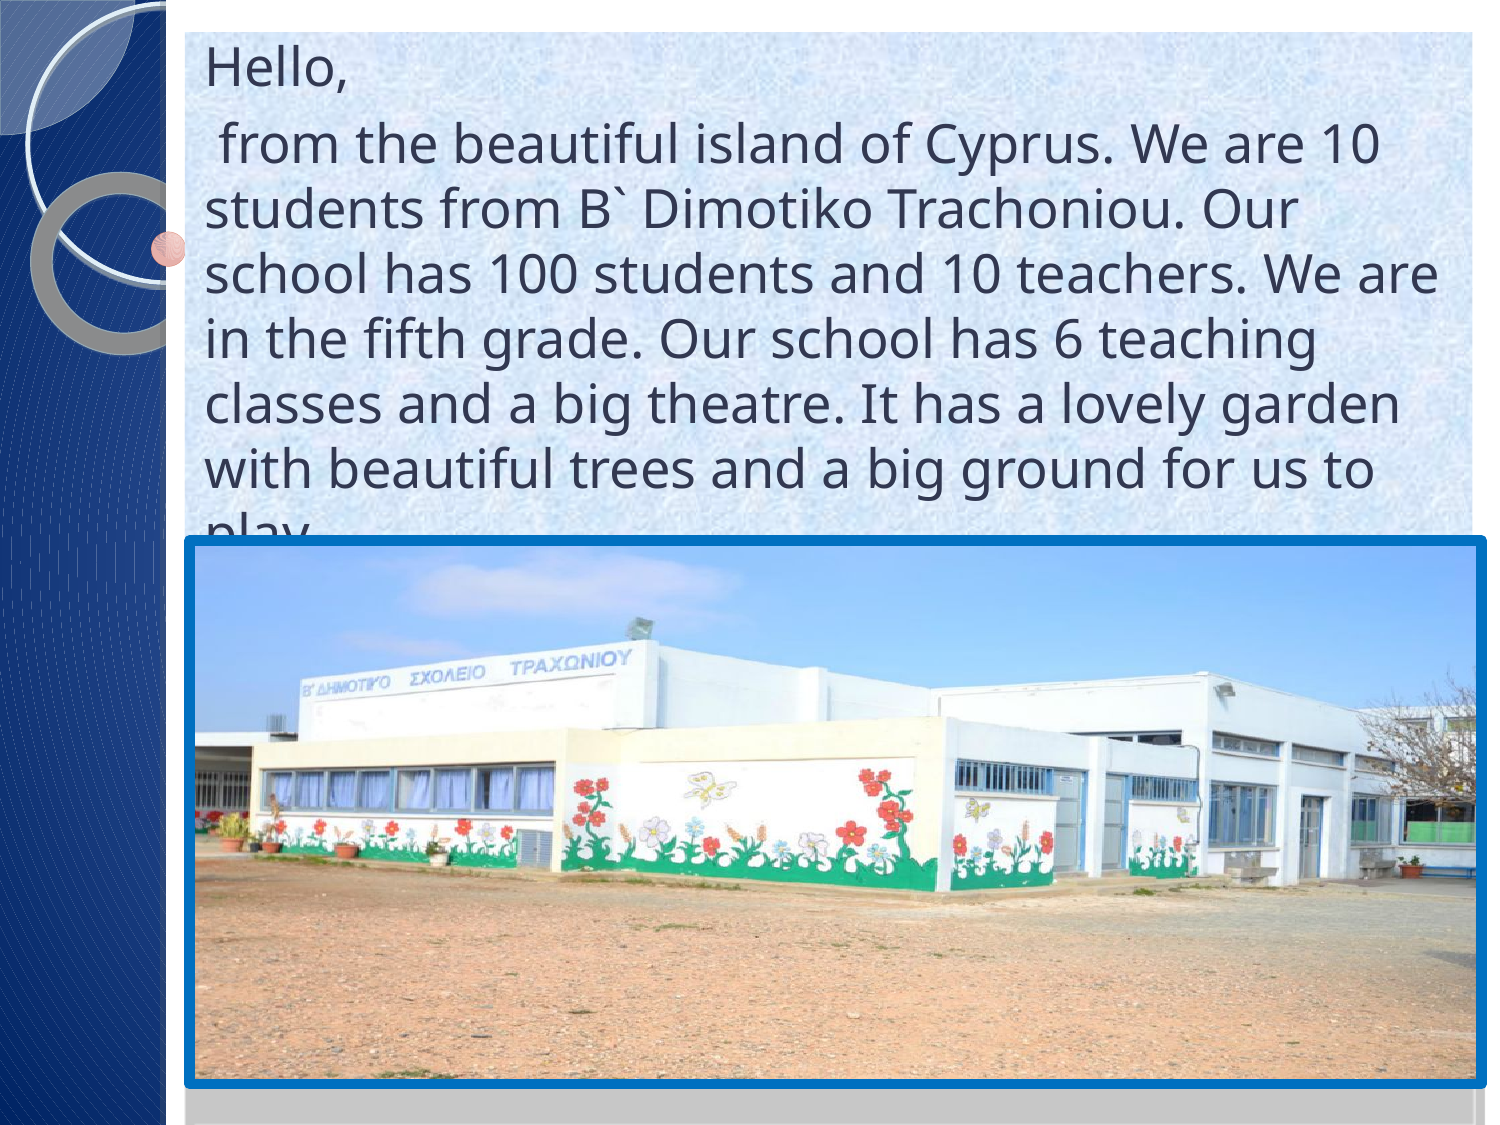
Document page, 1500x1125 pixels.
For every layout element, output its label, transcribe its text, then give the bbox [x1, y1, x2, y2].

subtitle Hello, from the beautiful island of Cyprus. We are 10 students from B` Dimotiko Trachoniou. Our school has 100 students and 10 teachers. We are in the fifth grade. Our school has 6 teaching classes and a big theatre. It has a lovely garden with beautiful trees and a big ground for us to play. [184, 32, 1473, 538]
picture [194, 545, 1477, 1079]
